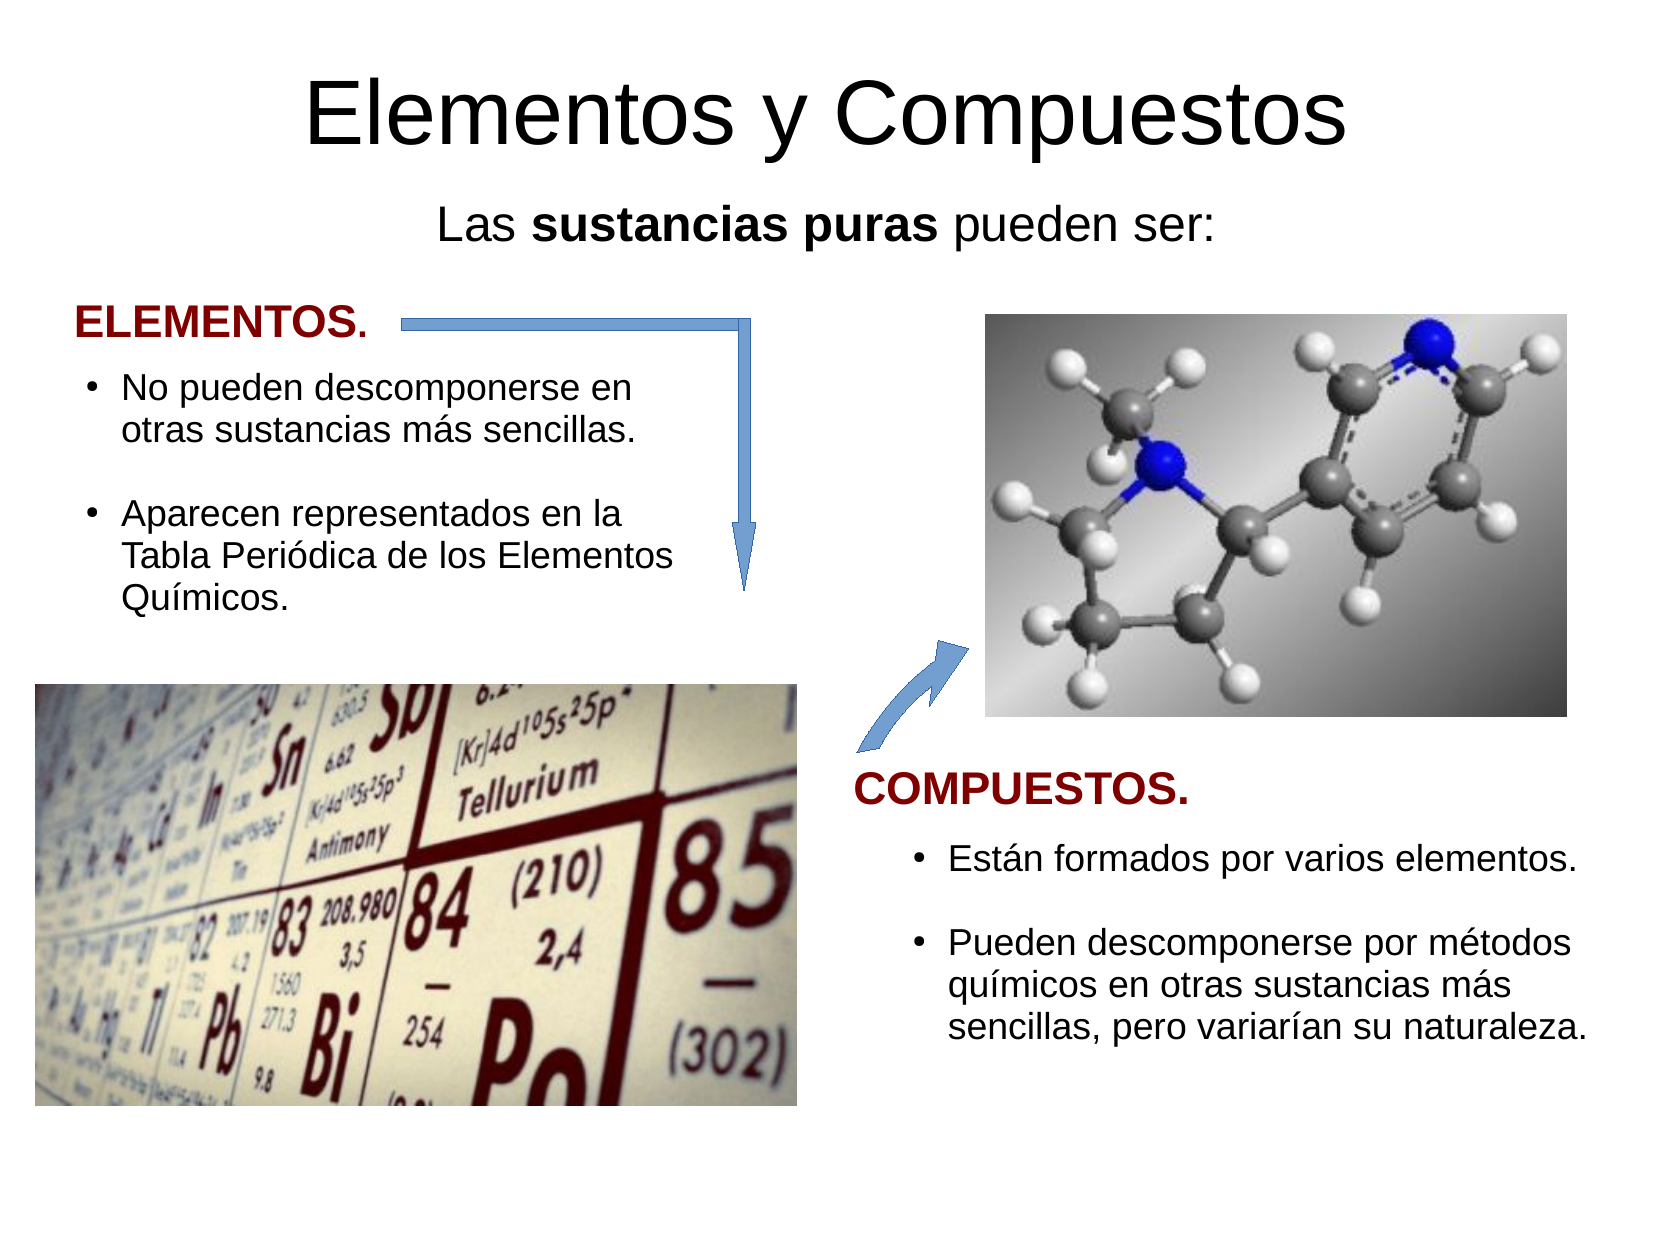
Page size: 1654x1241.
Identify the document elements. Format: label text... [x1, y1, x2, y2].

picture [985, 314, 1567, 717]
text_box ELEMENTOS. [59, 288, 650, 355]
picture [35, 684, 797, 1106]
title Elementos y Compuestos [82, 49, 1571, 178]
text_box No pueden descomponerse en otras sustancias más sencillas. Aparecen representados en la Tabla Periódica de los Elementos Químicos. [70, 359, 709, 626]
text_box Las sustancias puras pueden ser: [165, 189, 1489, 260]
text_box [401, 318, 756, 591]
text_box COMPUESTOS. [838, 755, 1430, 822]
text_box [856, 640, 969, 753]
text_box Están formados por varios elementos. Pueden descomponerse por métodos químicos en otras sustancias más sencillas, pero variarían su naturaleza. [897, 830, 1619, 1099]
